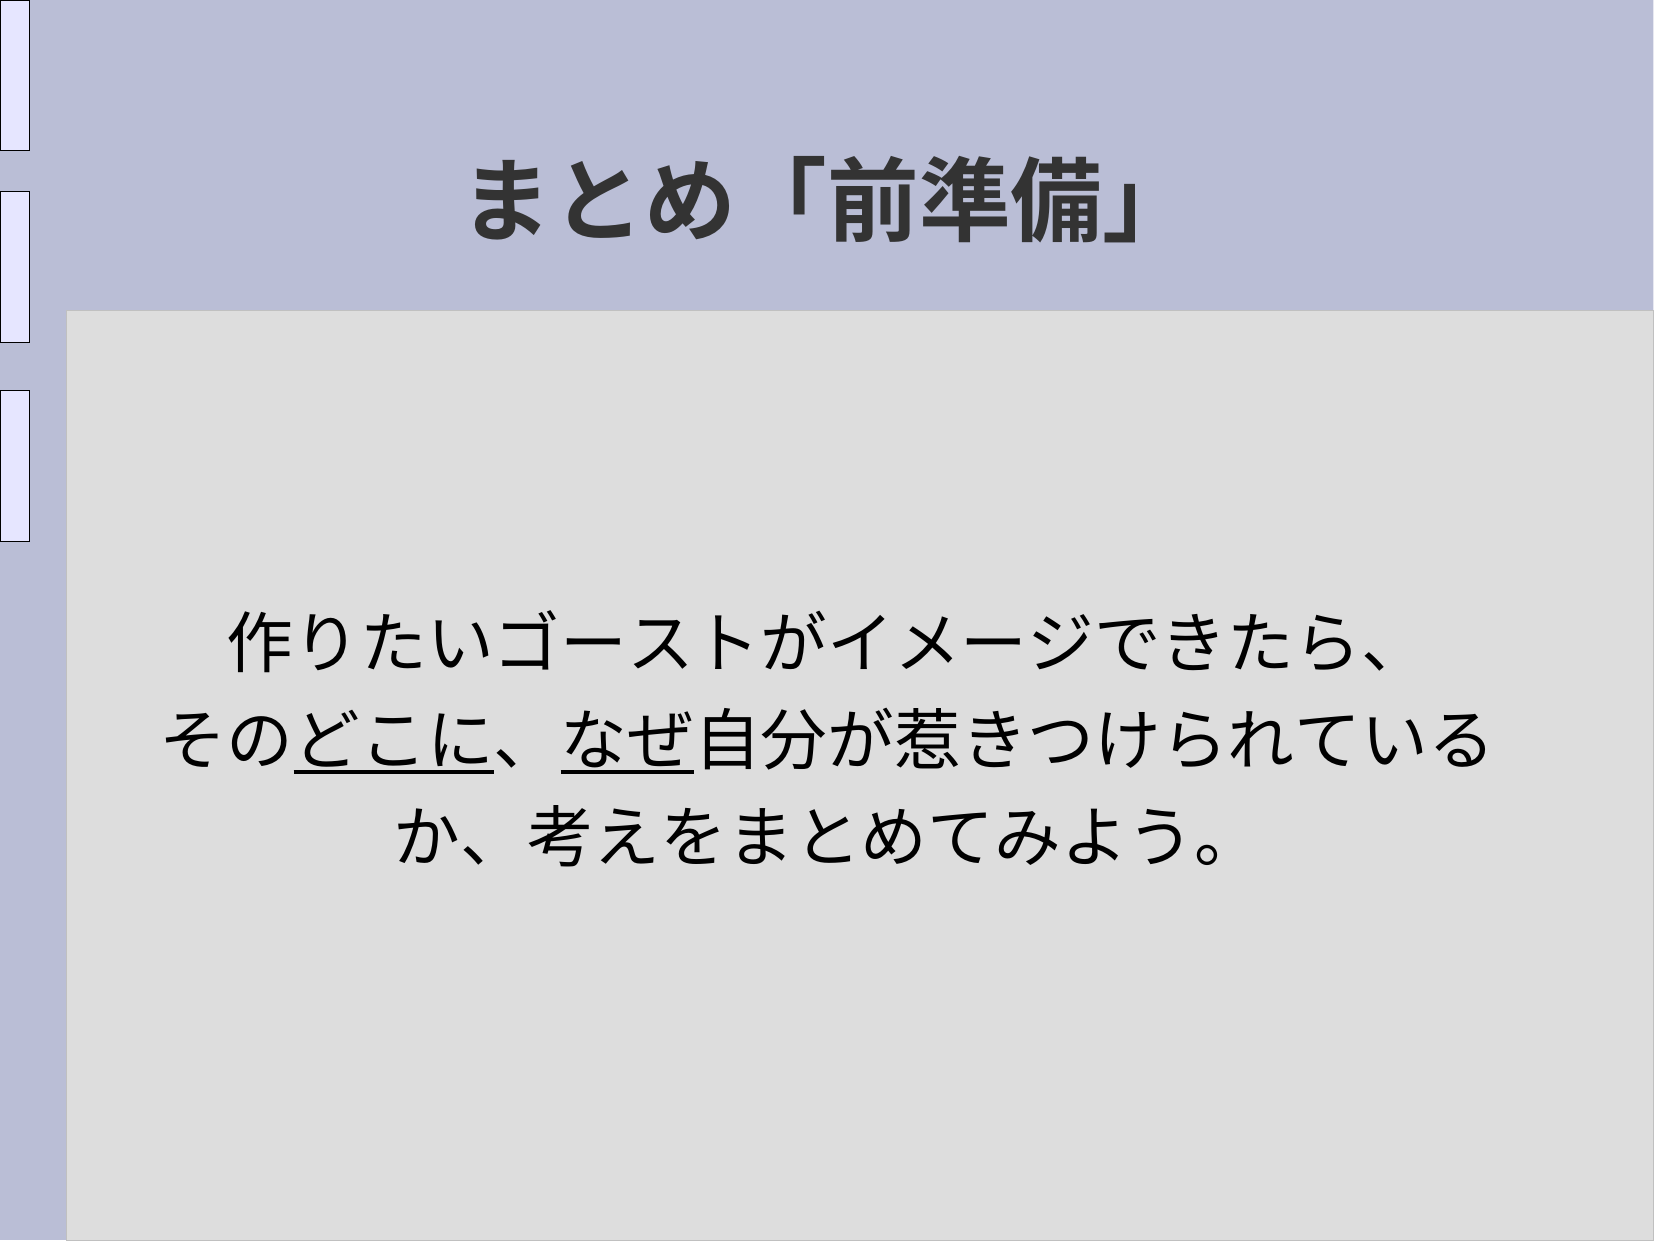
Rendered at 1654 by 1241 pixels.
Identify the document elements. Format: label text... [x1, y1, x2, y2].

title まとめ「前準備」 [121, 91, 1534, 299]
subtitle 作りたいゴーストがイメージできたら、 そのどこに、なぜ自分が惹きつけられているか、考えをまとめてみよう。 [121, 344, 1534, 1127]
